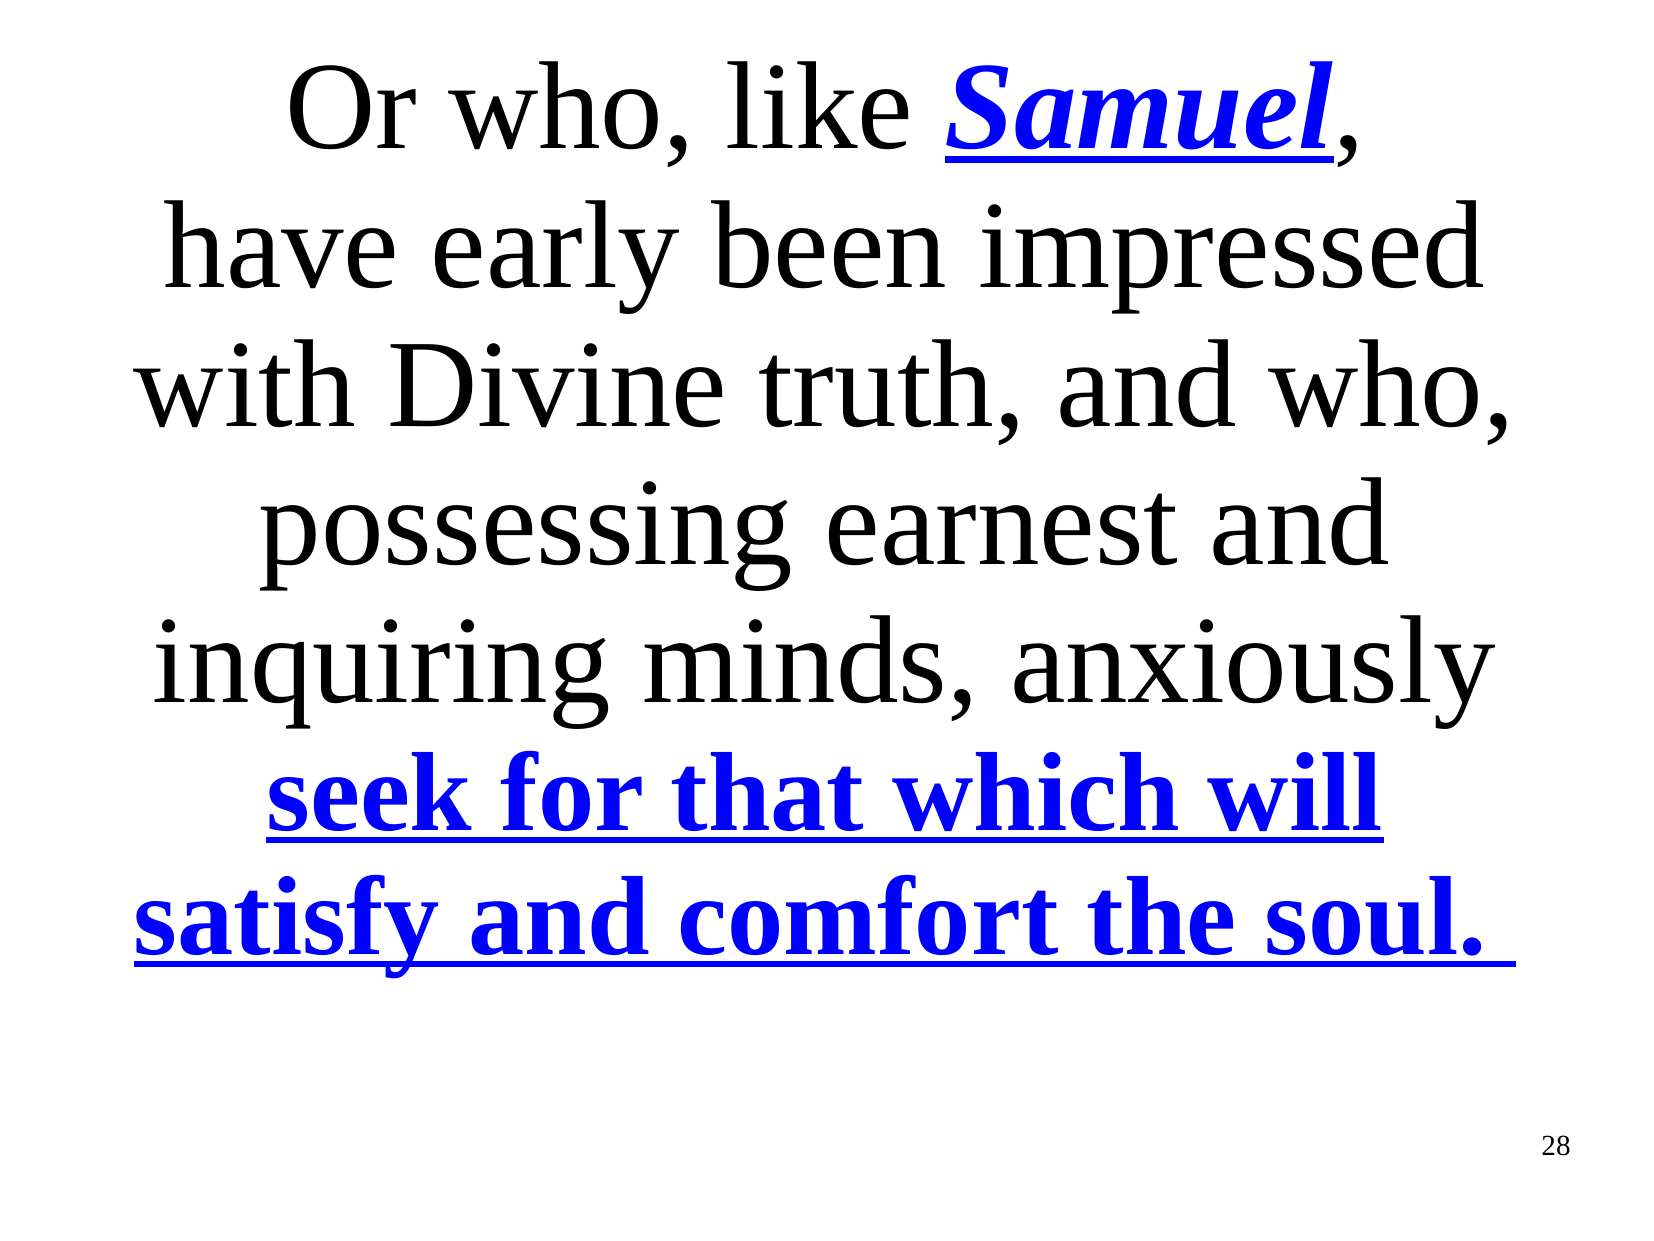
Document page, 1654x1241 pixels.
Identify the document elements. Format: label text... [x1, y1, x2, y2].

list Or who, like Samuel, have early been impressed with Divine truth, and who, possessing earnest and inquiring minds, anxiously seek for that which will satisfy and comfort the soul. [37, 37, 1613, 1201]
